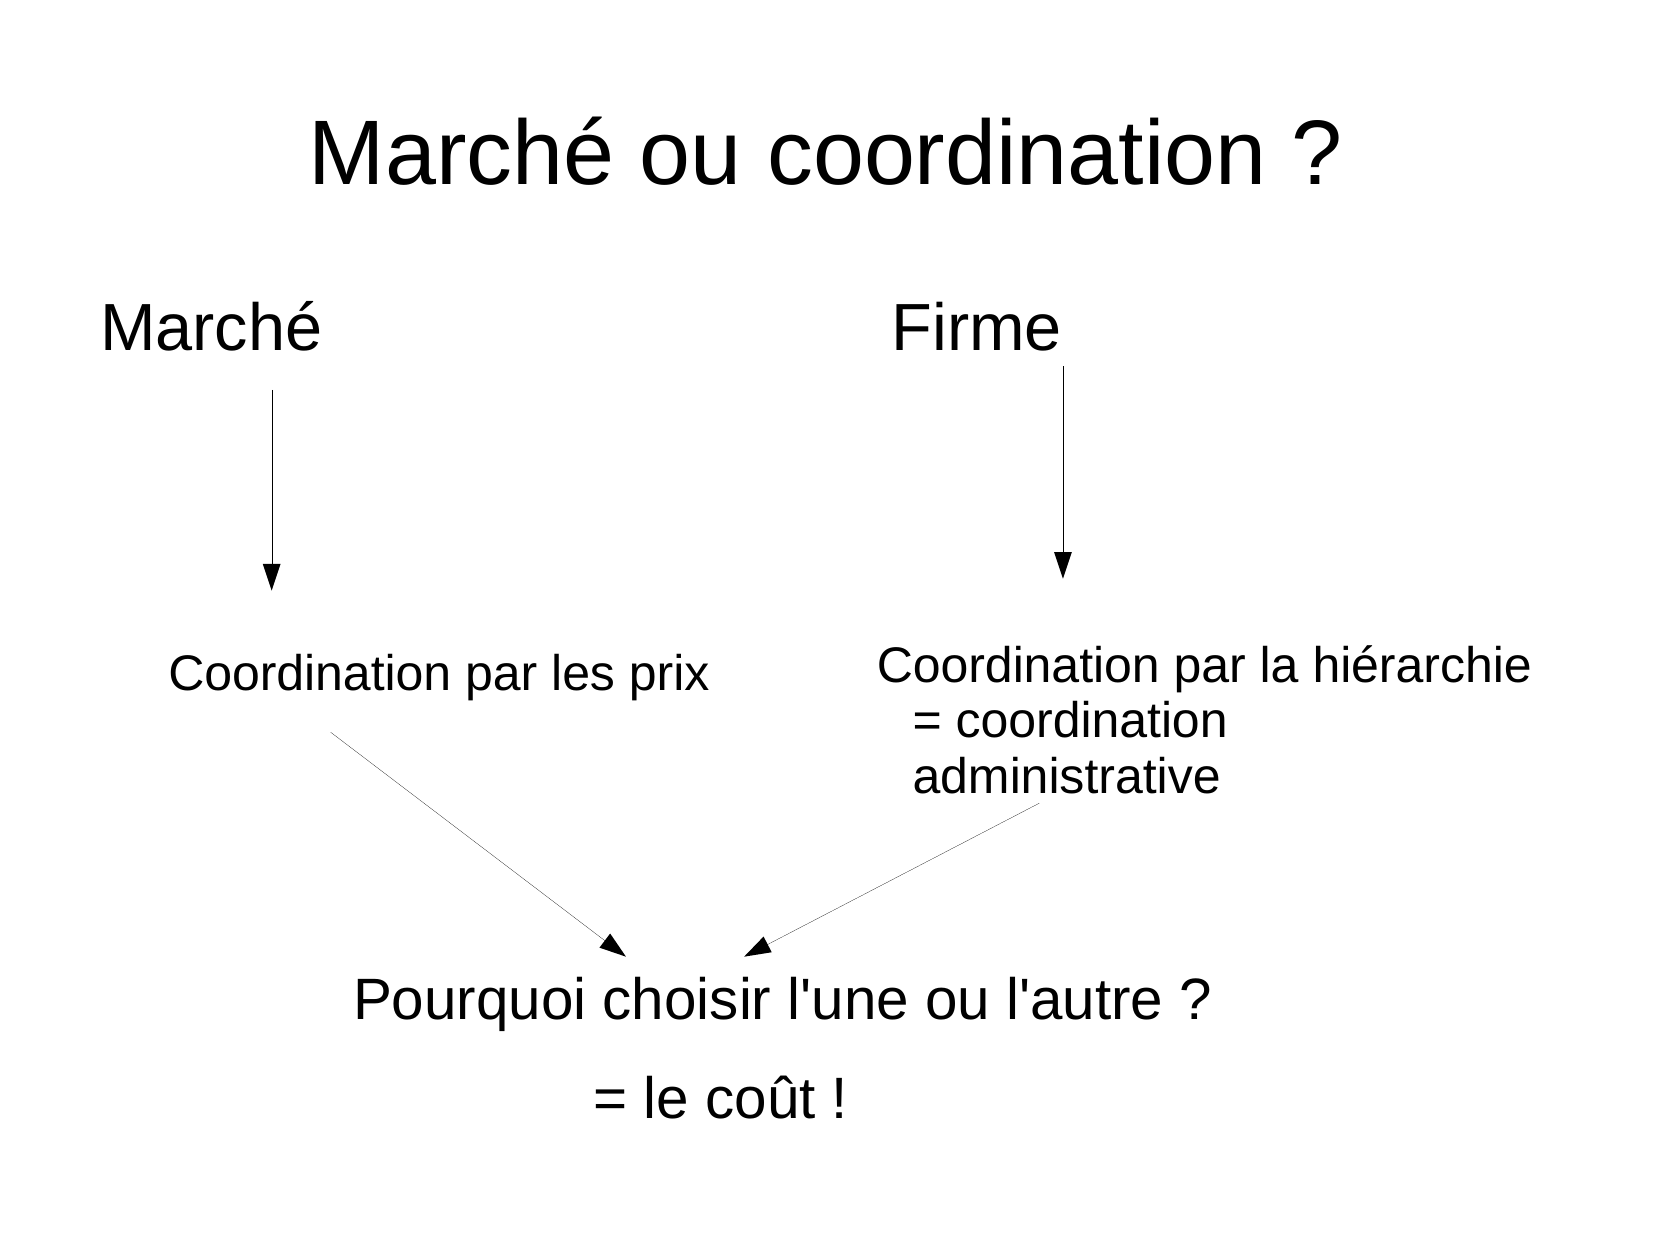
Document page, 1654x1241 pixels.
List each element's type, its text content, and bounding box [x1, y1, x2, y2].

list Marché Firme [82, 290, 1571, 1109]
text_box = le coût ! [578, 1058, 935, 1139]
text_box Coordination par la hiérarchie = coordination administrative [862, 629, 1559, 812]
text_box Pourquoi choisir l'une ou l'autre ? [338, 959, 1300, 1040]
title Marché ou coordination ? [82, 49, 1571, 257]
text_box Coordination par les prix [153, 637, 796, 709]
